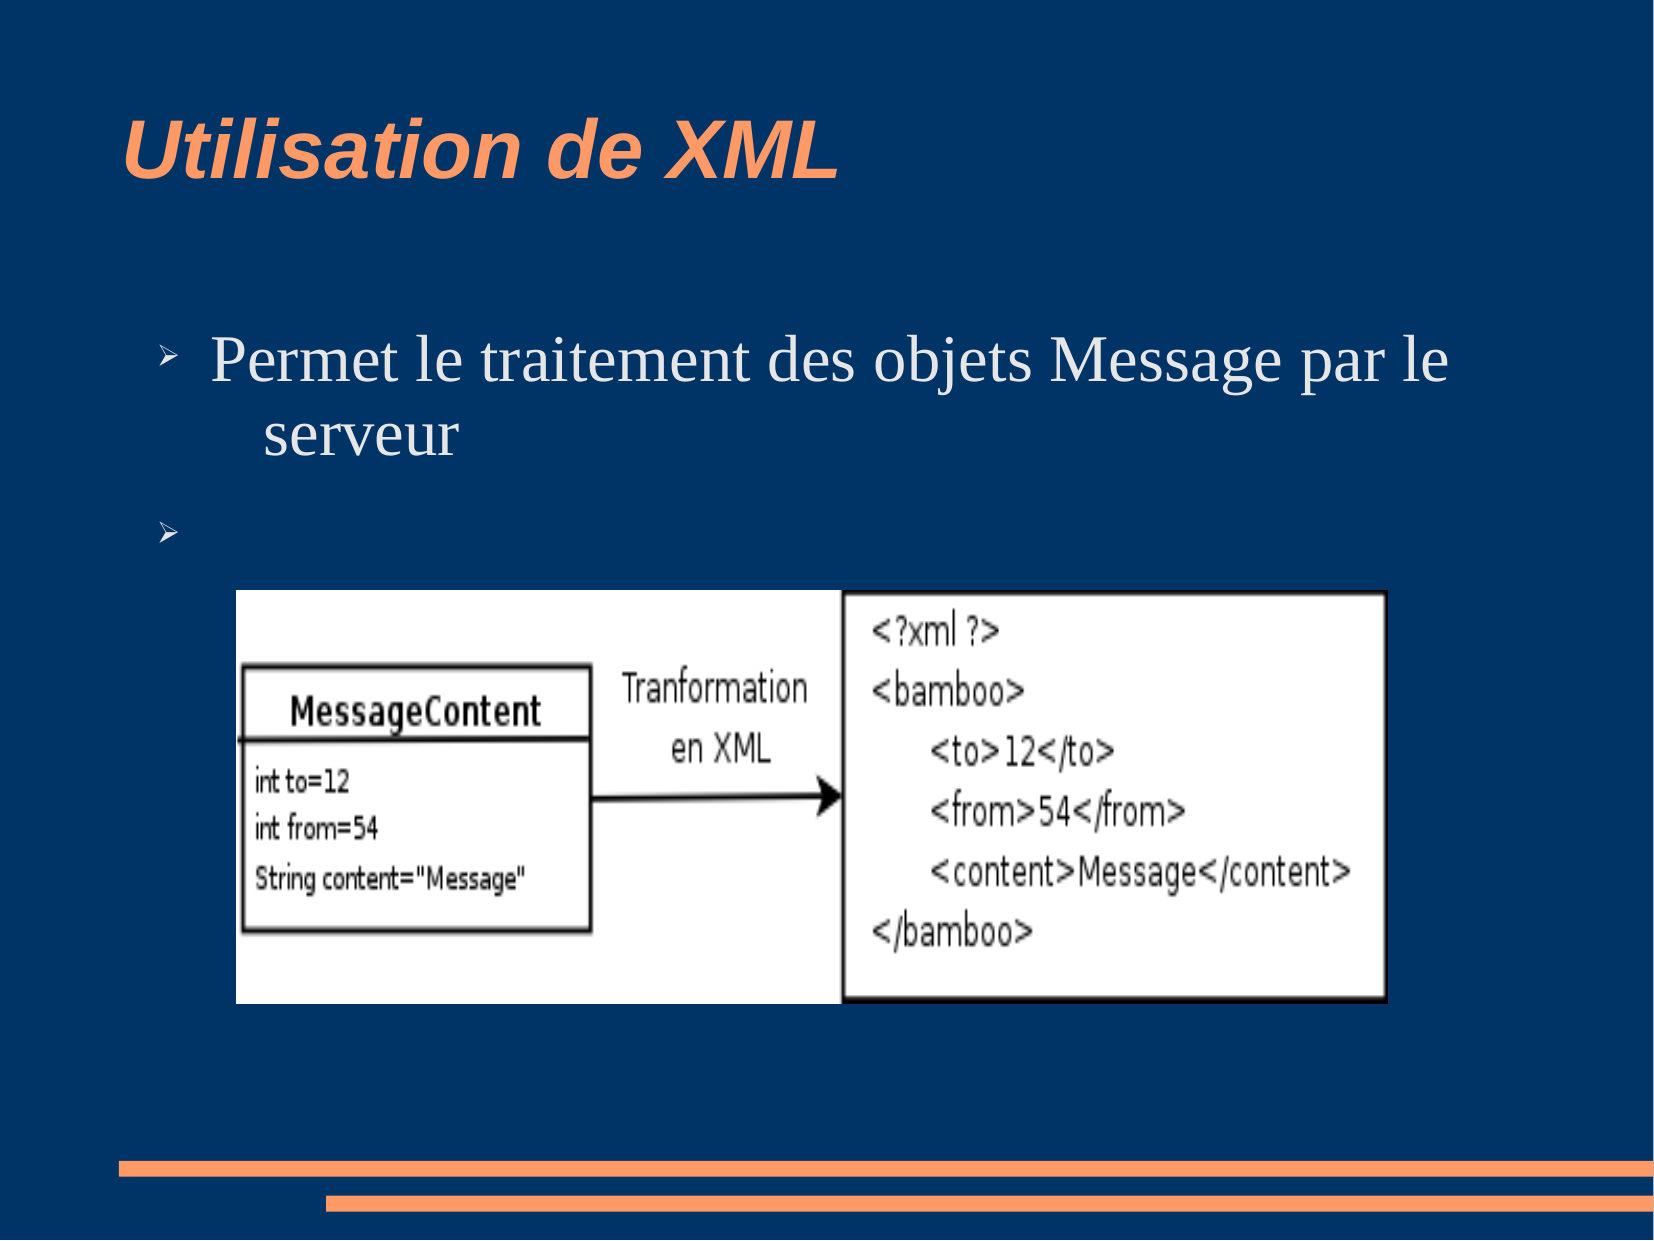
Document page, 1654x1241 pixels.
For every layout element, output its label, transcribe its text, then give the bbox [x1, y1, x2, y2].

title Utilisation de XML [121, 46, 1534, 254]
list Permet le traitement des objets Message par le serveur [121, 322, 1561, 709]
picture [236, 590, 1388, 1004]
